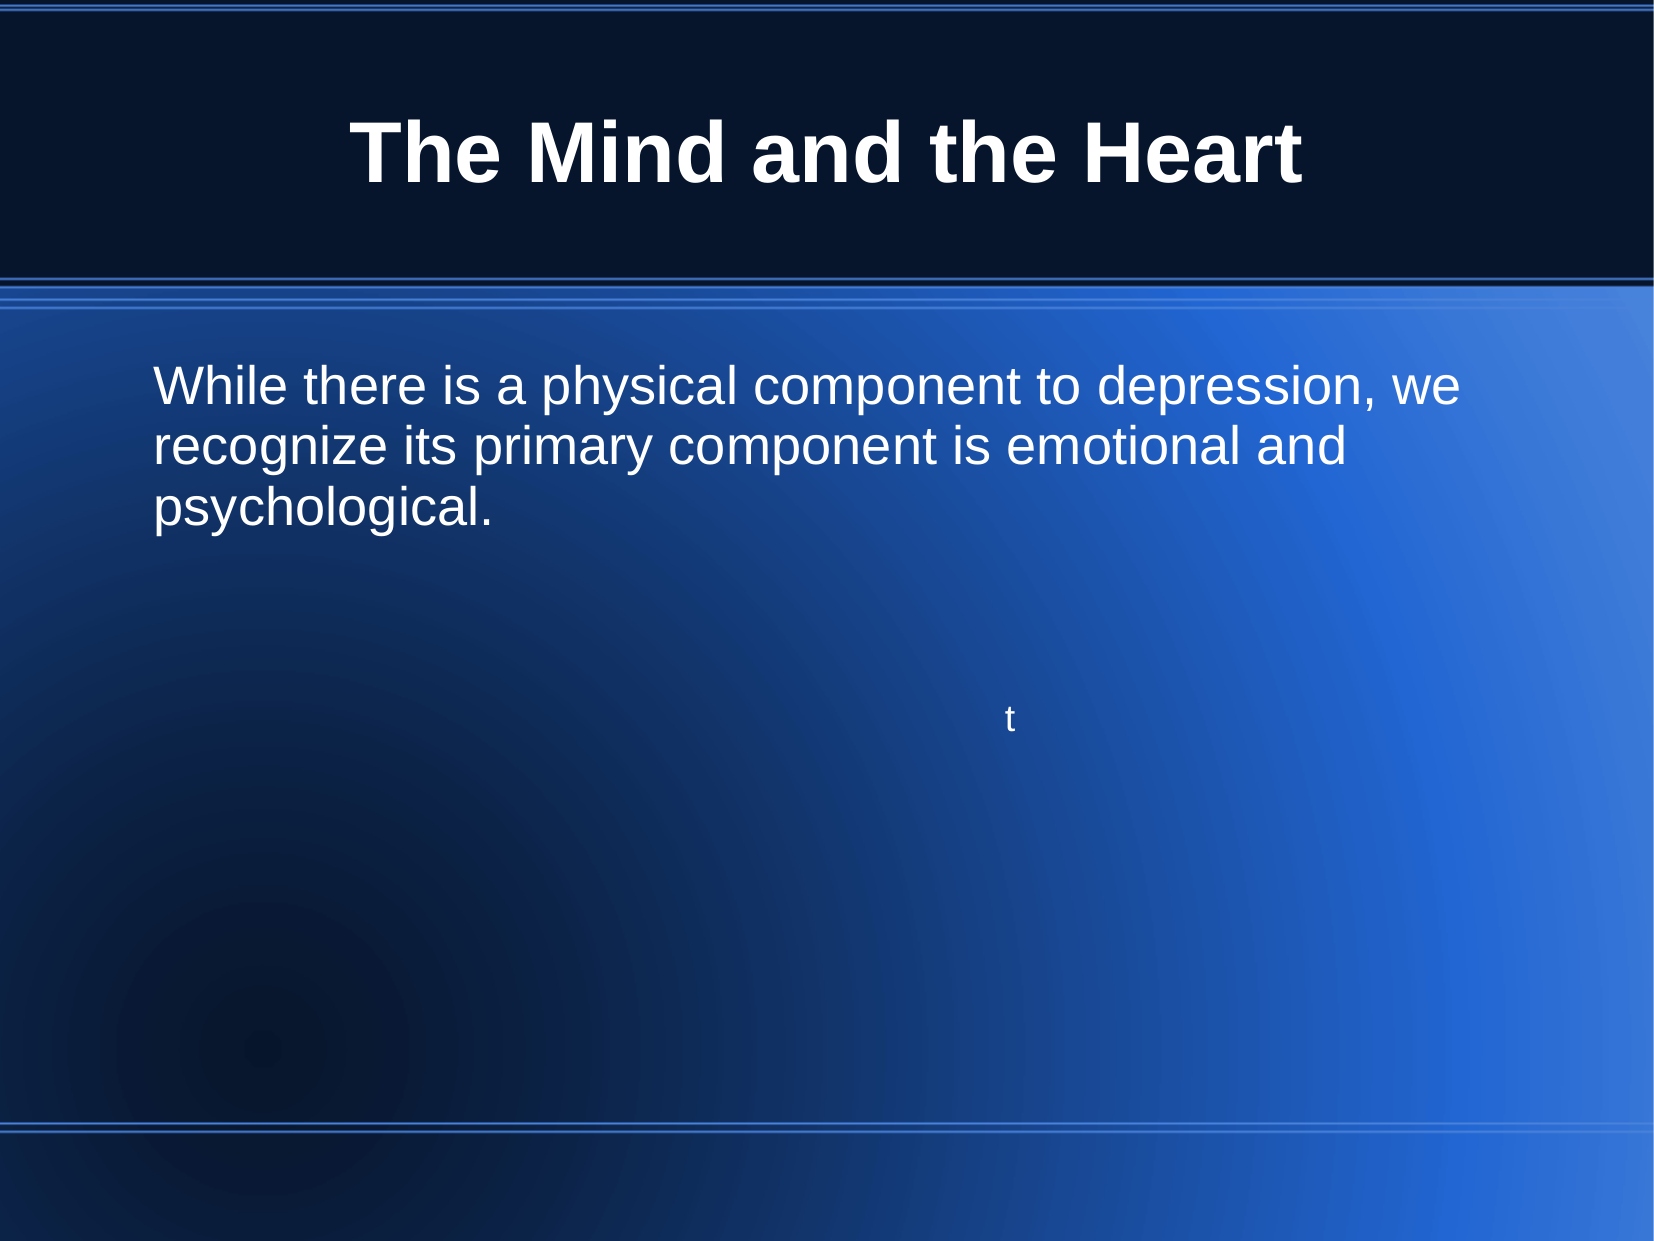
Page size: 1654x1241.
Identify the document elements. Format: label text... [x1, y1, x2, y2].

title The Mind and the Heart [82, 49, 1571, 257]
text_box t [990, 690, 1031, 747]
list While there is a physical component to depression, we recognize its primary component is emotional and psychological. [82, 355, 1571, 1166]
picture [0, 0, 1654, 1241]
